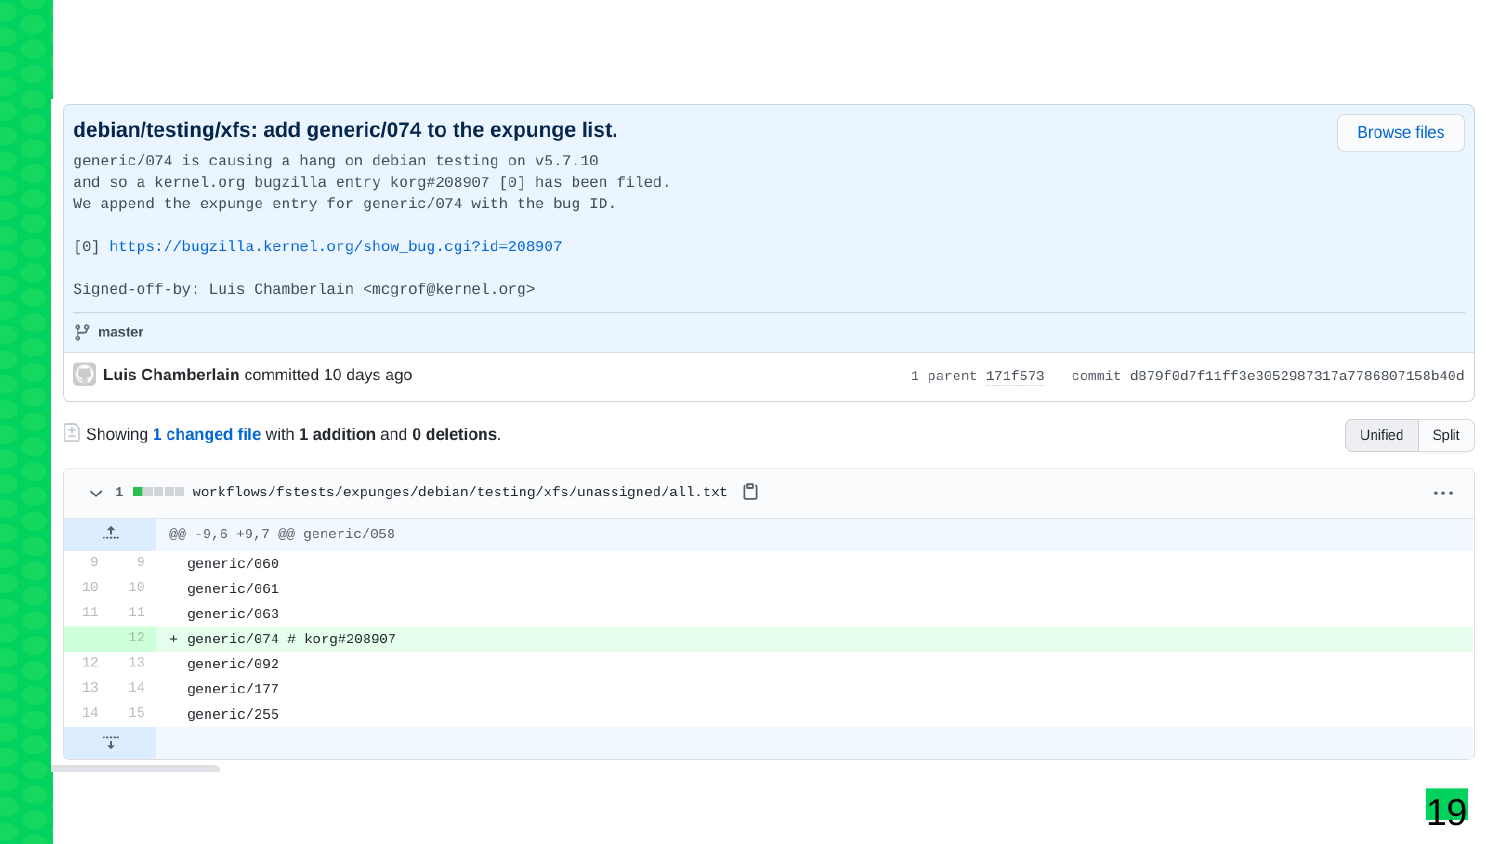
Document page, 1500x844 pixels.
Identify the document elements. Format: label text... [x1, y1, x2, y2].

picture [0, 0, 1493, 844]
text_box <number> [1425, 788, 1468, 820]
